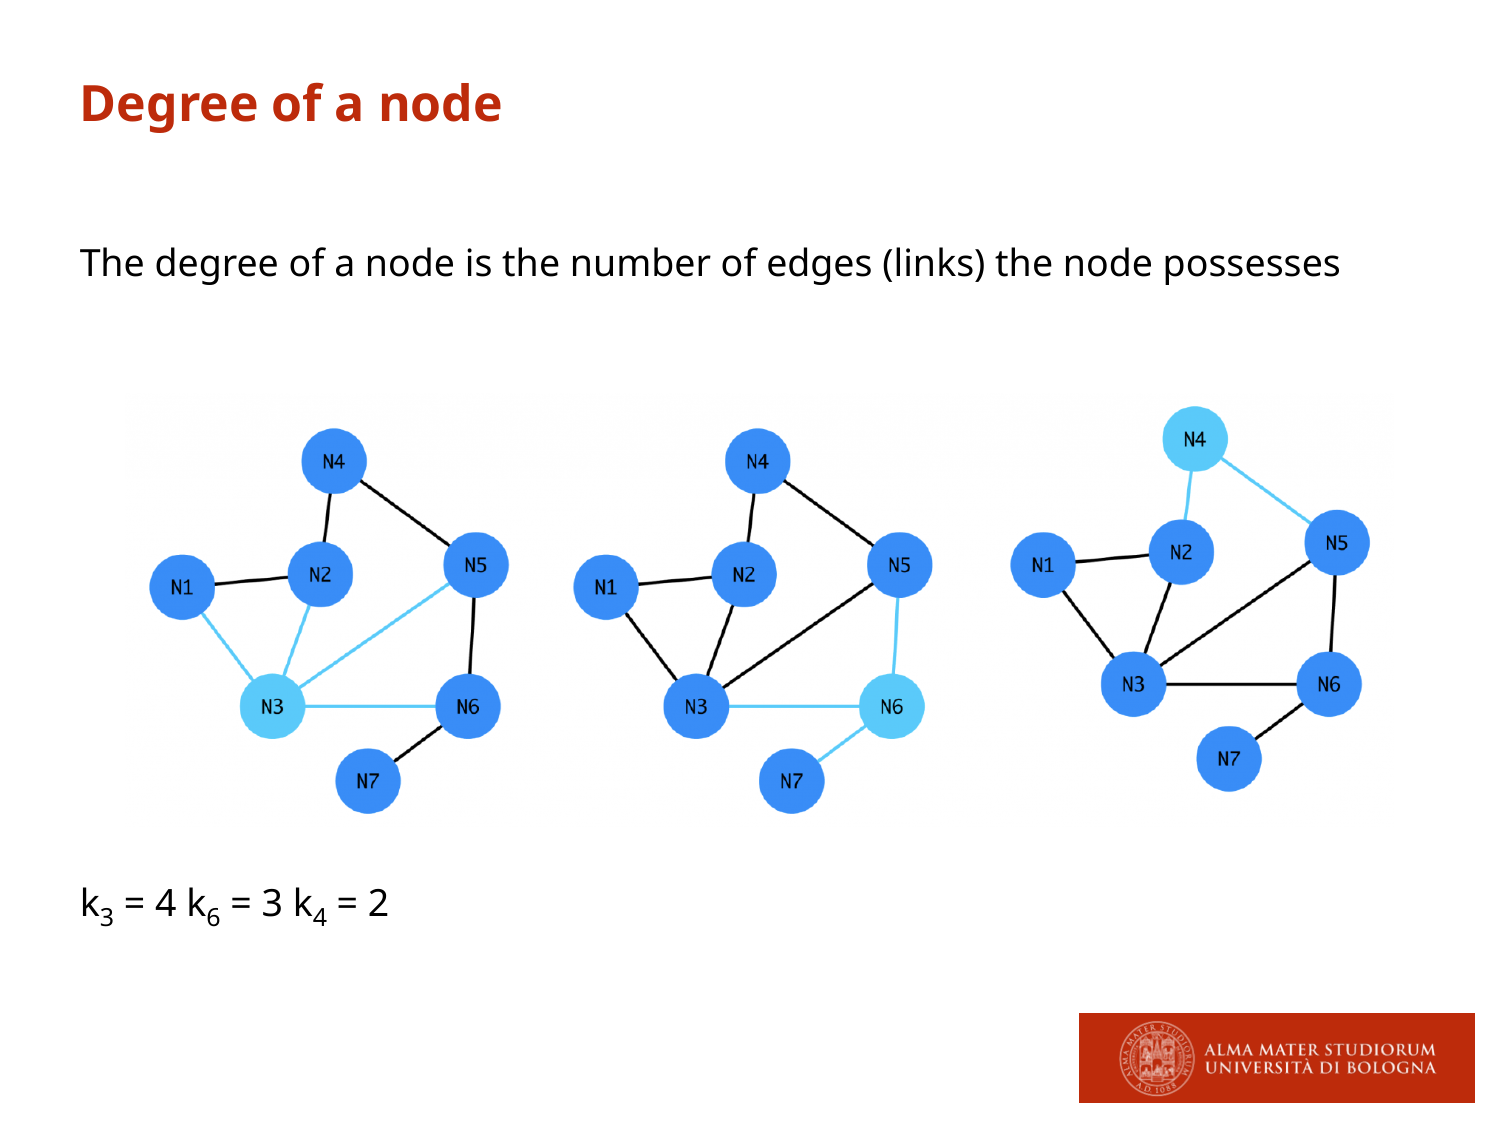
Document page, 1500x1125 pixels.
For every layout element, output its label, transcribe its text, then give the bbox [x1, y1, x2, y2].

list The degree of a node is the number of edges (links) the node possesses k3 = 4 k6 = 3 k4 = 2 [64, 231, 1447, 988]
picture [118, 393, 1394, 827]
list Degree of a node [64, 78, 1447, 185]
